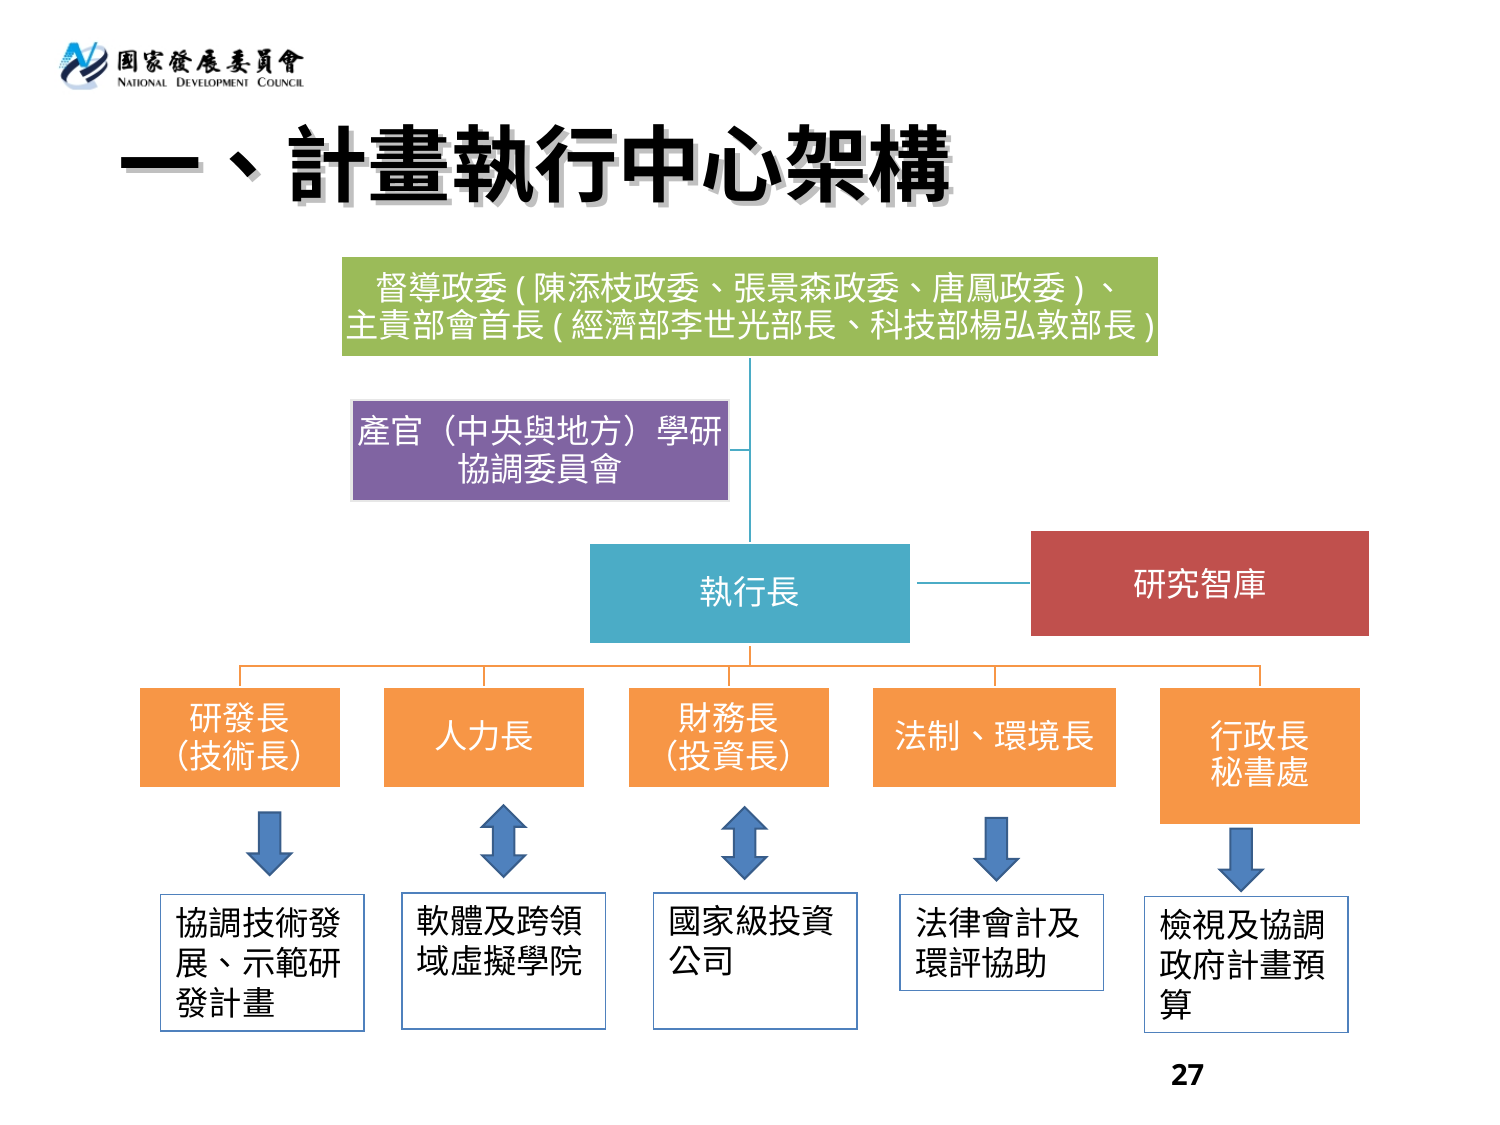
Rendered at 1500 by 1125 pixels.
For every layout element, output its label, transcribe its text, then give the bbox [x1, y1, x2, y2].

text_box [975, 817, 1018, 881]
text_box 國家級投資公司 [653, 892, 858, 1030]
text_box 產官（中央與地方）學研協調委員會 [351, 399, 729, 501]
text_box 協調技術發展、示範研發計畫 [160, 894, 365, 1031]
text_box 法律會計及環評協助 [900, 894, 1104, 991]
title 一、計畫執行中心架構 [103, 59, 1397, 278]
text_box 法制、環境長 [872, 686, 1117, 789]
text_box 研發長 （技術長） [138, 686, 341, 789]
text_box 執行長 [589, 543, 911, 645]
text_box [248, 812, 292, 876]
text_box 財務長 （投資長） [627, 686, 830, 789]
text_box 檢視及協調政府計畫預算 [1144, 896, 1349, 1033]
text_box 軟體及跨領域虛擬學院 [401, 892, 606, 1030]
text_box [1219, 828, 1263, 892]
text_box 27 [1156, 1045, 1500, 1106]
text_box [482, 805, 526, 877]
text_box 人力長 [383, 686, 586, 789]
text_box [723, 807, 767, 879]
text_box 行政長 秘書處 [1159, 686, 1362, 826]
text_box 督導政委(陳添枝政委、張景森政委、唐鳳政委)、 主責部會首長(經濟部李世光部長、科技部楊弘敦部長) [340, 256, 1160, 358]
text_box 研究智庫 [1030, 530, 1370, 637]
